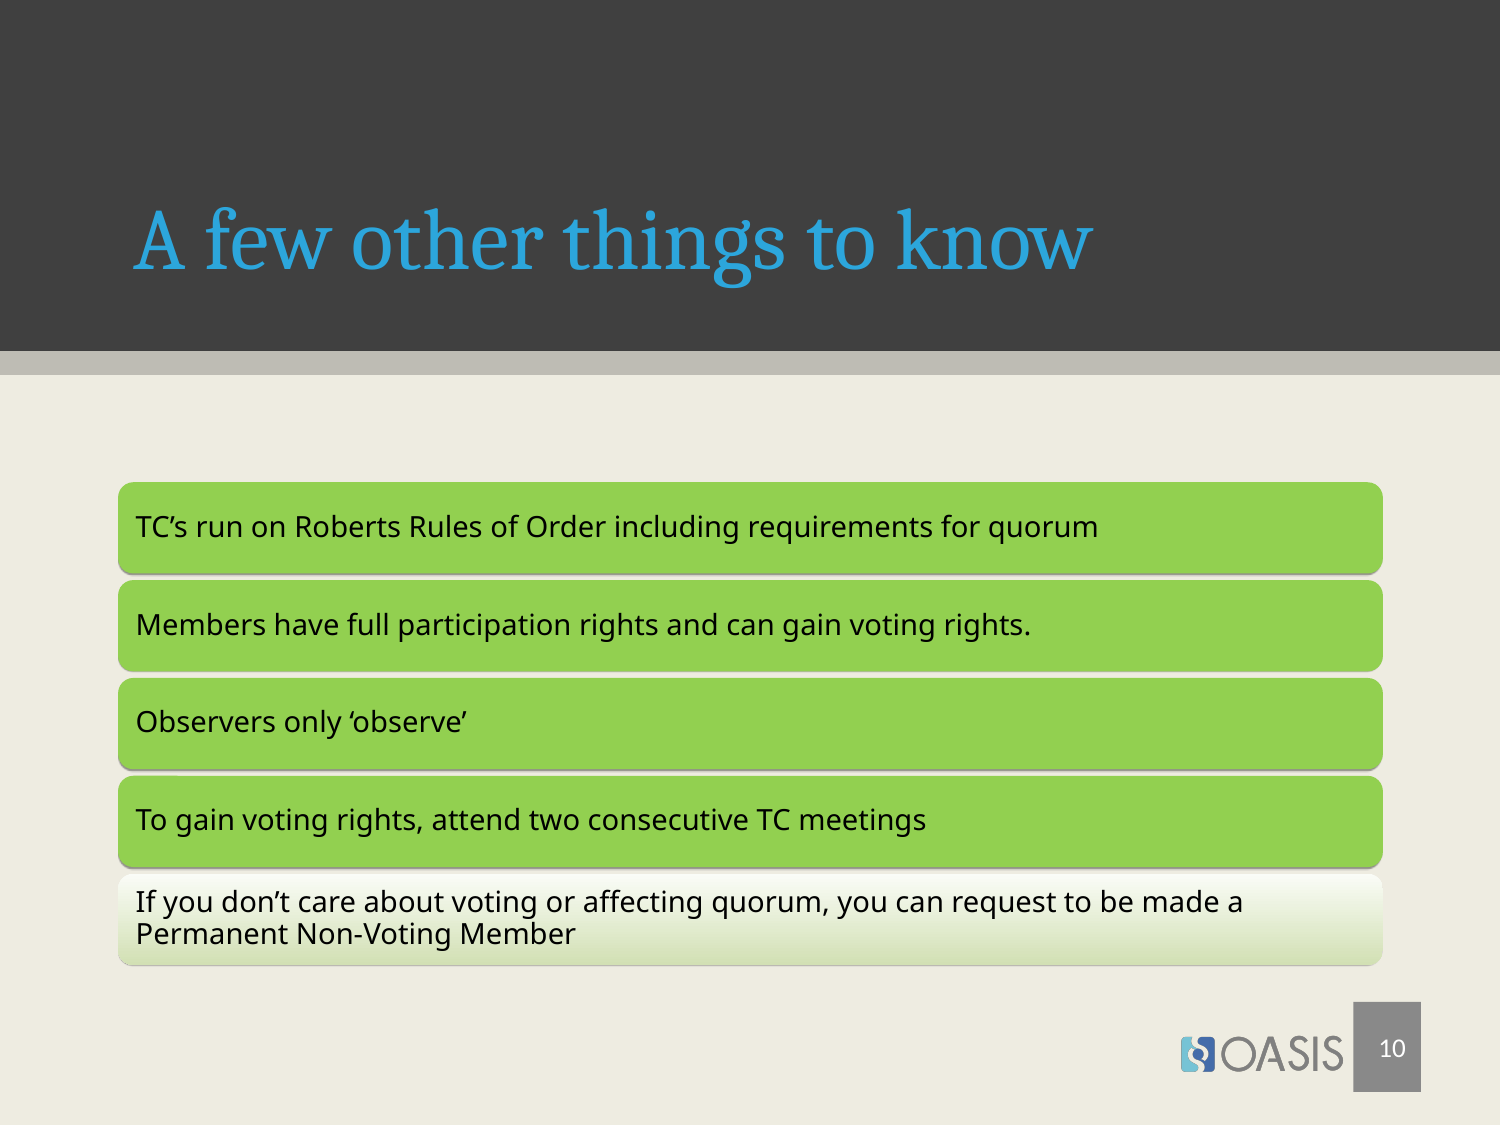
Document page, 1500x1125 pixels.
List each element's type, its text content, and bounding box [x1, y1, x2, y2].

slide_number <number> [1353, 1001, 1421, 1092]
text_box To gain voting rights, attend two consecutive TC meetings [118, 775, 1383, 868]
text_box If you don’t care about voting or affecting quorum, you can request to be made a Permanent Non-Voting Member [118, 873, 1383, 965]
text_box Members have full participation rights and can gain voting rights. [118, 580, 1383, 672]
text_box [0, 0, 1500, 1125]
text_box TC’s run on Roberts Rules of Order including requirements for quorum [118, 482, 1383, 574]
text_box Observers only ‘observe’ [118, 677, 1383, 770]
picture [1170, 1033, 1354, 1074]
title A few other things to know [118, 71, 1383, 295]
